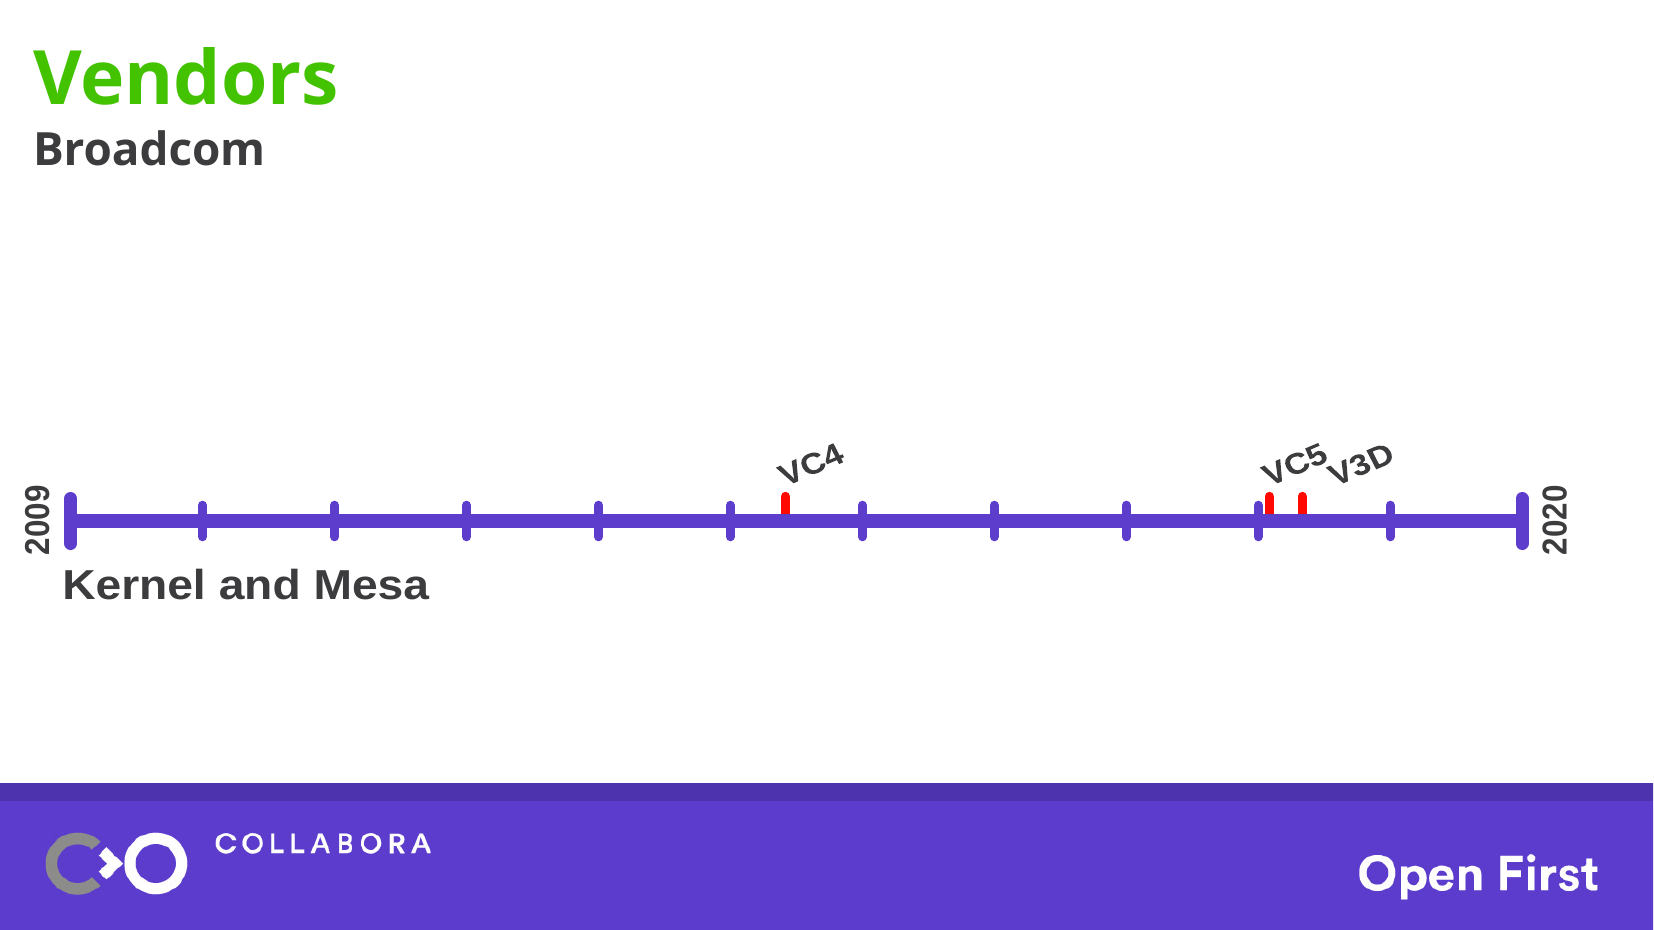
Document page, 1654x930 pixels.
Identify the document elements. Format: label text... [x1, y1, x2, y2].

picture [0, 0, 1654, 930]
title Vendors Broadcom [33, 29, 1606, 193]
